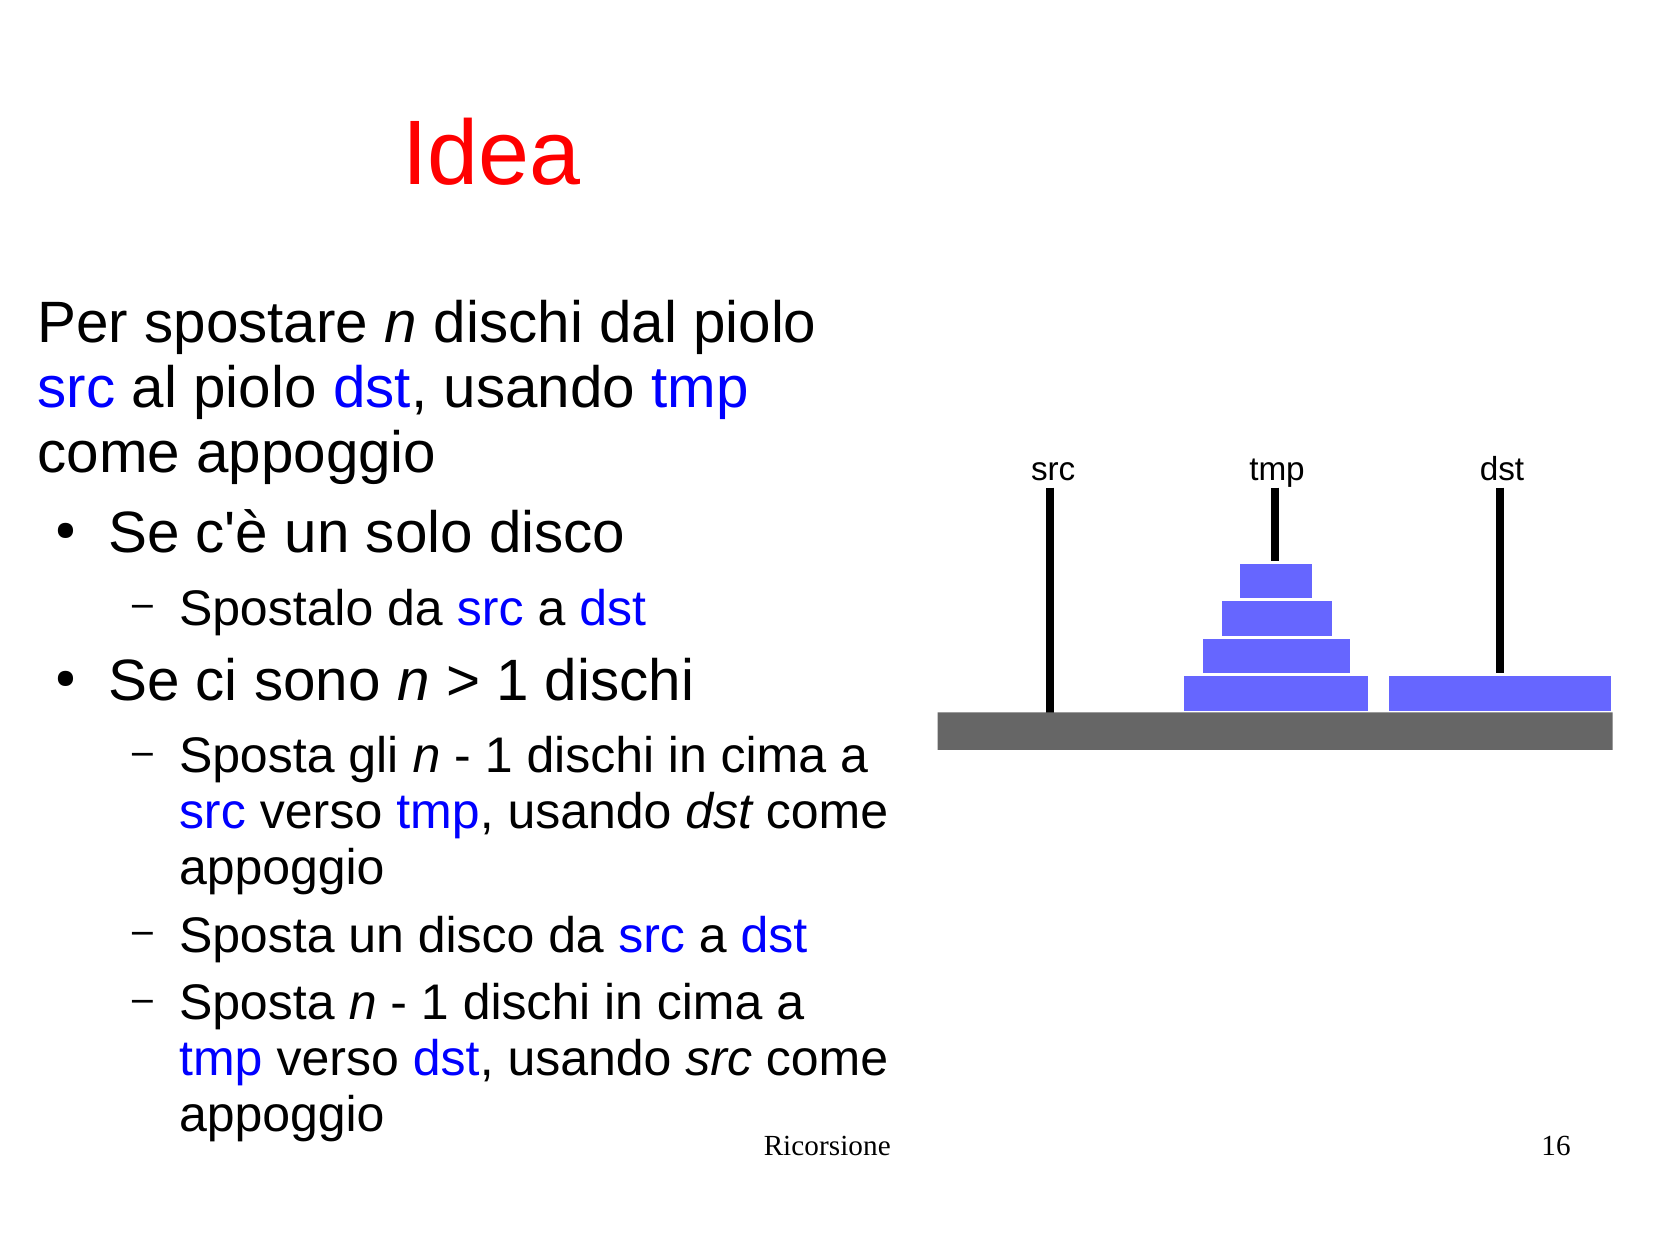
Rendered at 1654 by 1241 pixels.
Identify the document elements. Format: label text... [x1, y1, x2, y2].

text_box dst [1479, 450, 1525, 488]
title Idea [82, 49, 901, 257]
text_box src [1031, 450, 1076, 488]
text_box tmp [1249, 450, 1306, 488]
list Per spostare n dischi dal piolo src al piolo dst, usando tmp come appoggio Se c'è un solo disco Spostalo da src a dst Se ci sono n > 1 dischi Sposta gli n - 1 dischi in cima a src verso tmp, usando dst come appoggio Sposta un disco da src a dst Sposta n - 1 dischi in cima a tmp verso dst, usando src come appoggio [37, 290, 901, 1148]
text_box [937, 562, 1613, 750]
